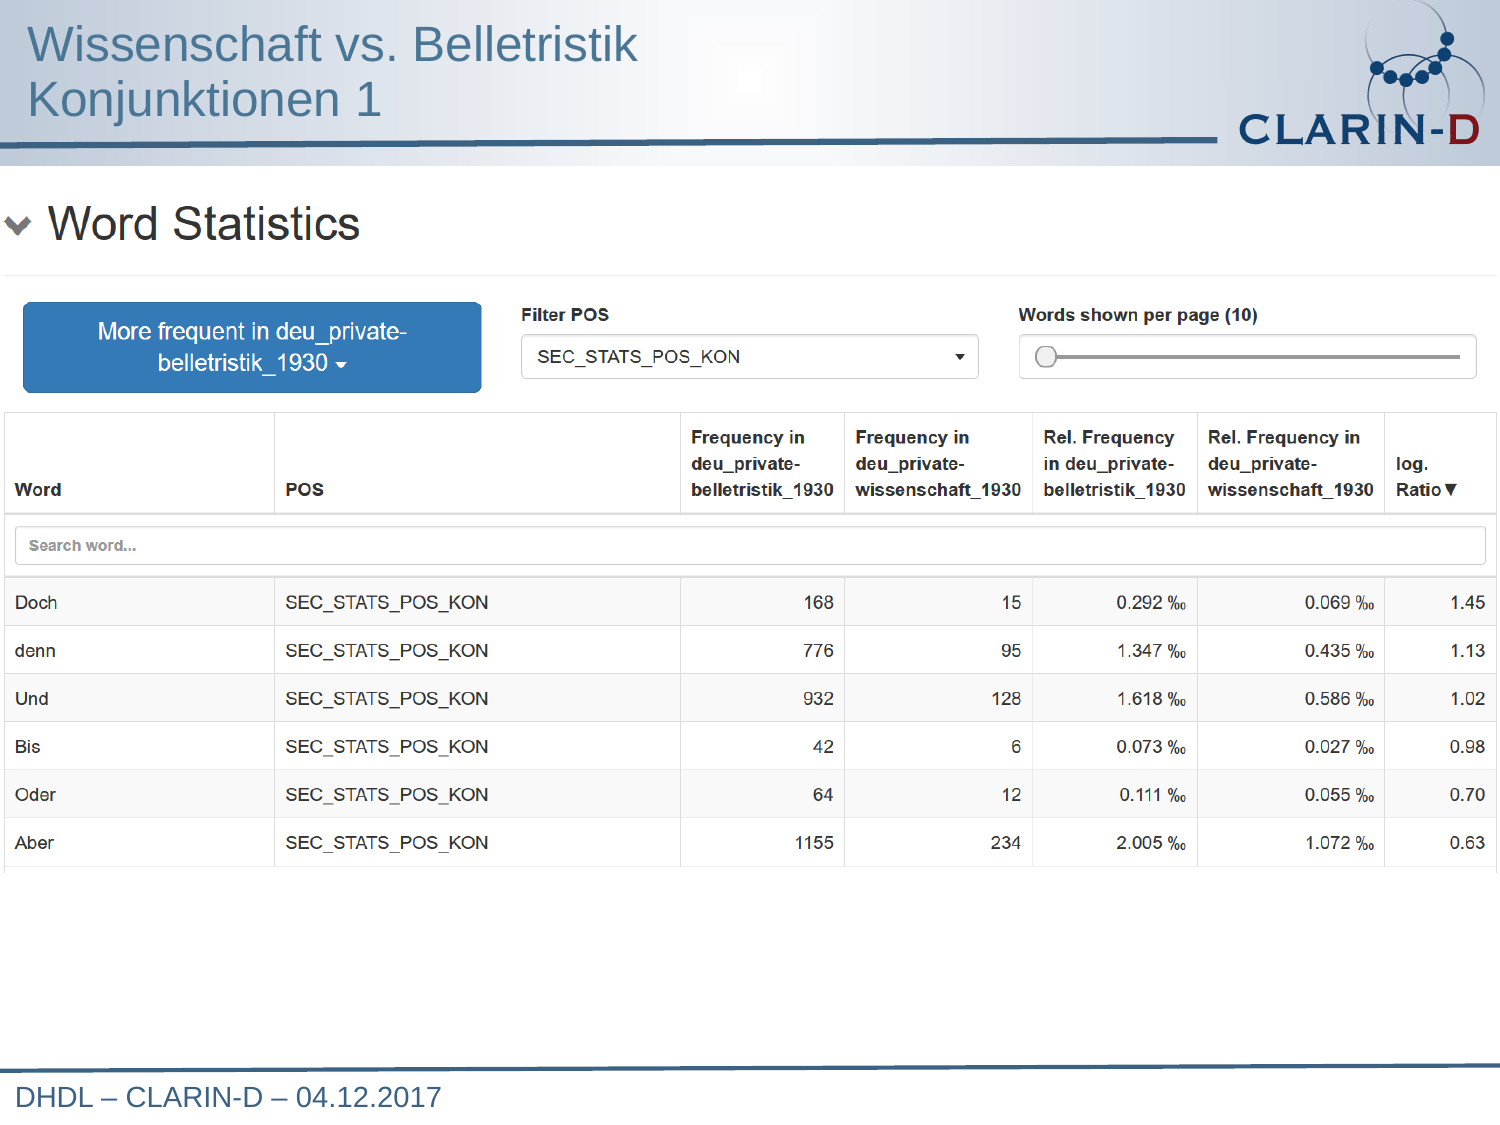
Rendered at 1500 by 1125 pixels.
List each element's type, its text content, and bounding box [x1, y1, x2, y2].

picture [0, 0, 1500, 166]
picture [0, 194, 1500, 873]
title Wissenschaft vs. Belletristik Konjunktionen 1 [12, 8, 1194, 136]
